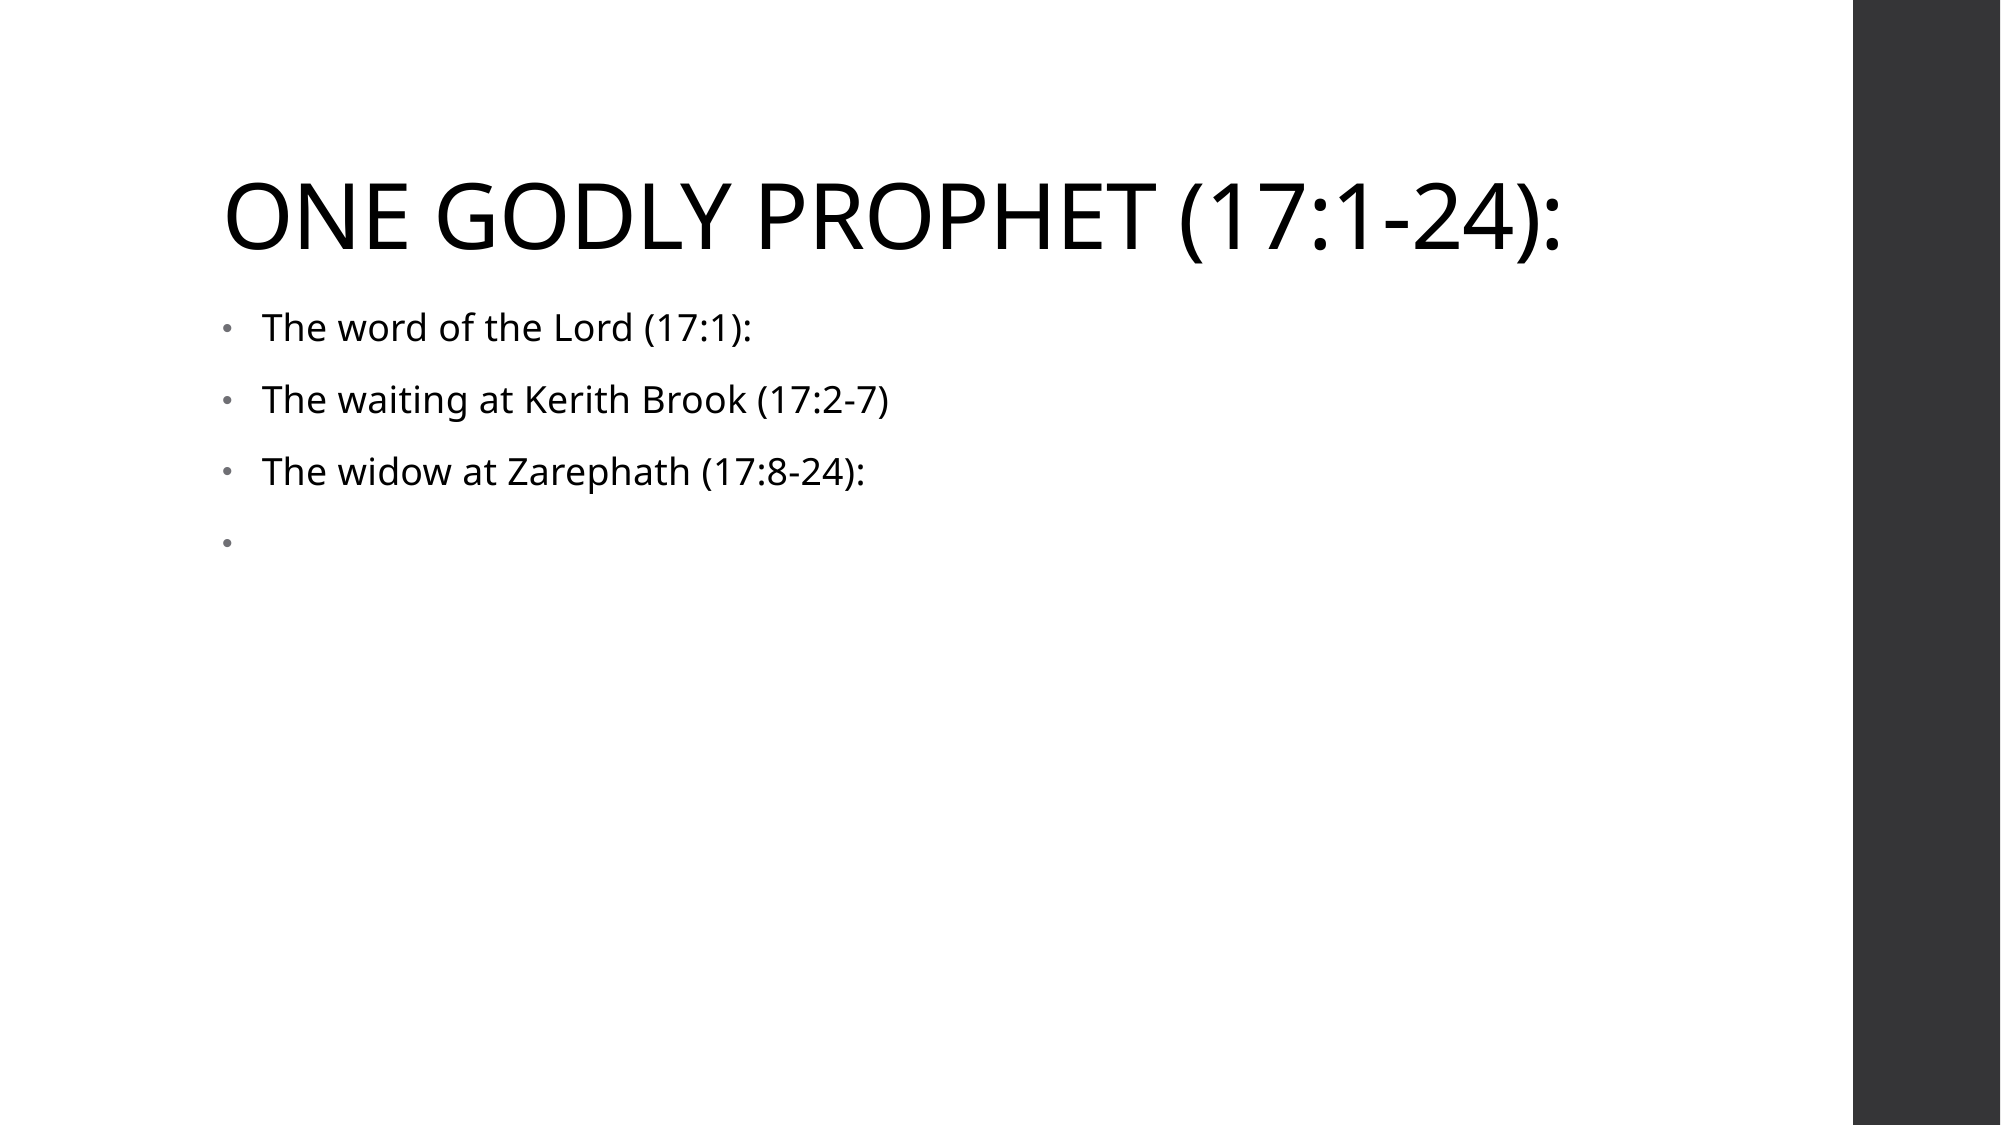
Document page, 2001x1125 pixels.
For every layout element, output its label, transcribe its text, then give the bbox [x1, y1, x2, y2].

list The word of the Lord (17:1): The waiting at Kerith Brook (17:2-7) The widow at Zarephath (17:8-24): [206, 299, 1617, 1014]
title ONE GODLY PROPHET (17:1-24): [206, 60, 1797, 278]
